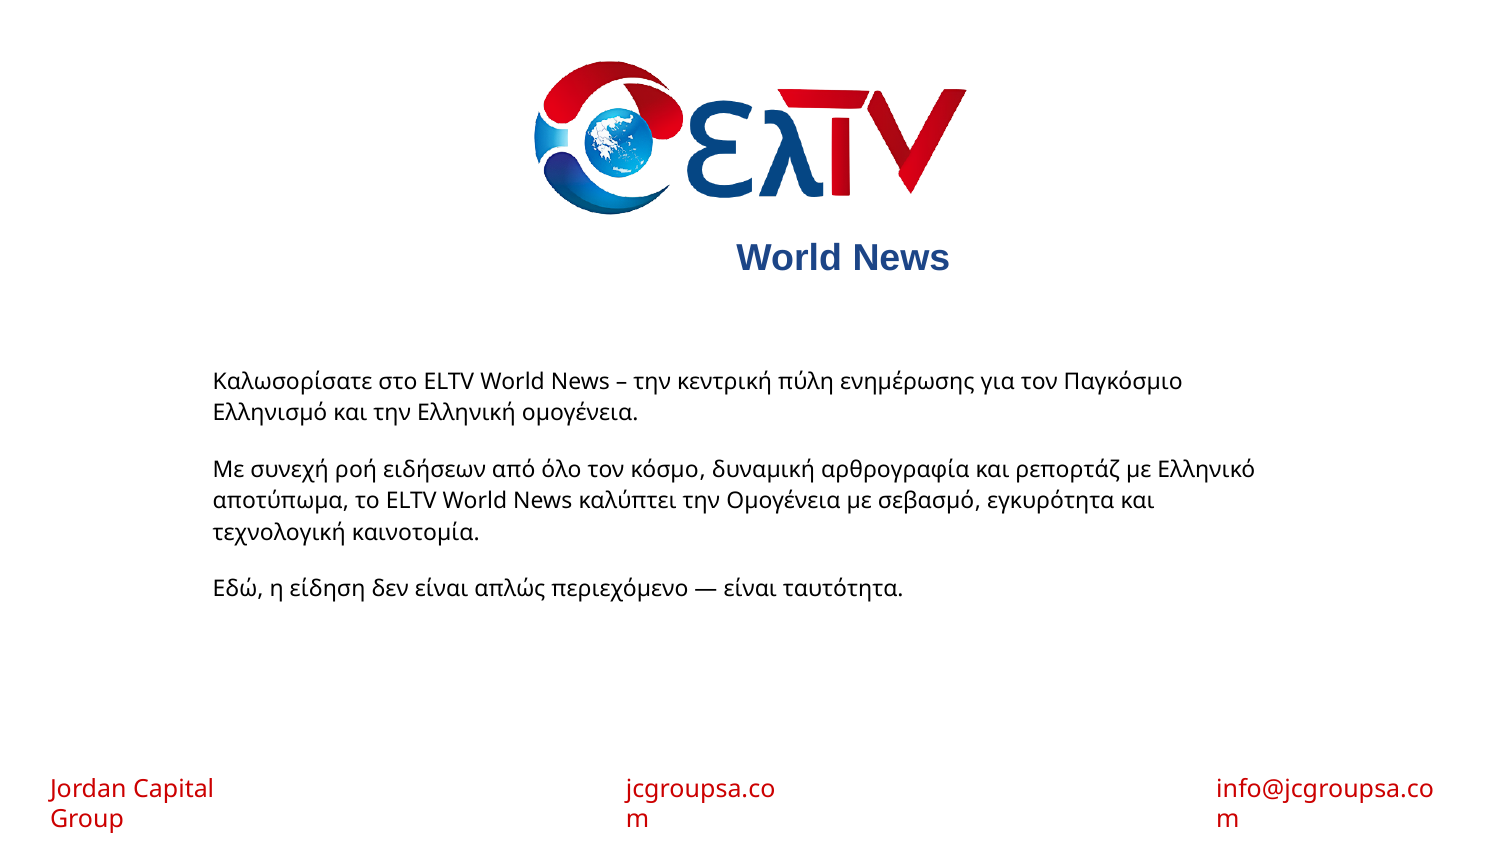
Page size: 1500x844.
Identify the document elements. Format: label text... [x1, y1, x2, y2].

text_box info@jcgroupsa.com [1201, 757, 1471, 844]
text_box World News [721, 217, 967, 293]
picture [533, 59, 967, 218]
text_box Καλωσορίσατε στο ELTV World News – την κεντρική πύλη ενημέρωσης για τον Παγκόσμιο Ελληνισμό και την Ελληνική ομογένεια. Με συνεχή ροή ειδήσεων από όλο τον κόσμο, δυναμική αρθρογραφία και ρεπορτάζ με Ελληνικό αποτύπωμα, το ELTV World News καλύπτει την Ομογένεια με σεβασμό, εγκυρότητα και τεχνολογική καινοτομία. Εδώ, η είδηση δεν είναι απλώς περιεχόμενο — είναι ταυτότητα. [197, 347, 1291, 617]
text_box jcgroupsa.com [610, 757, 806, 844]
text_box Jordan Capital Group [35, 757, 305, 844]
